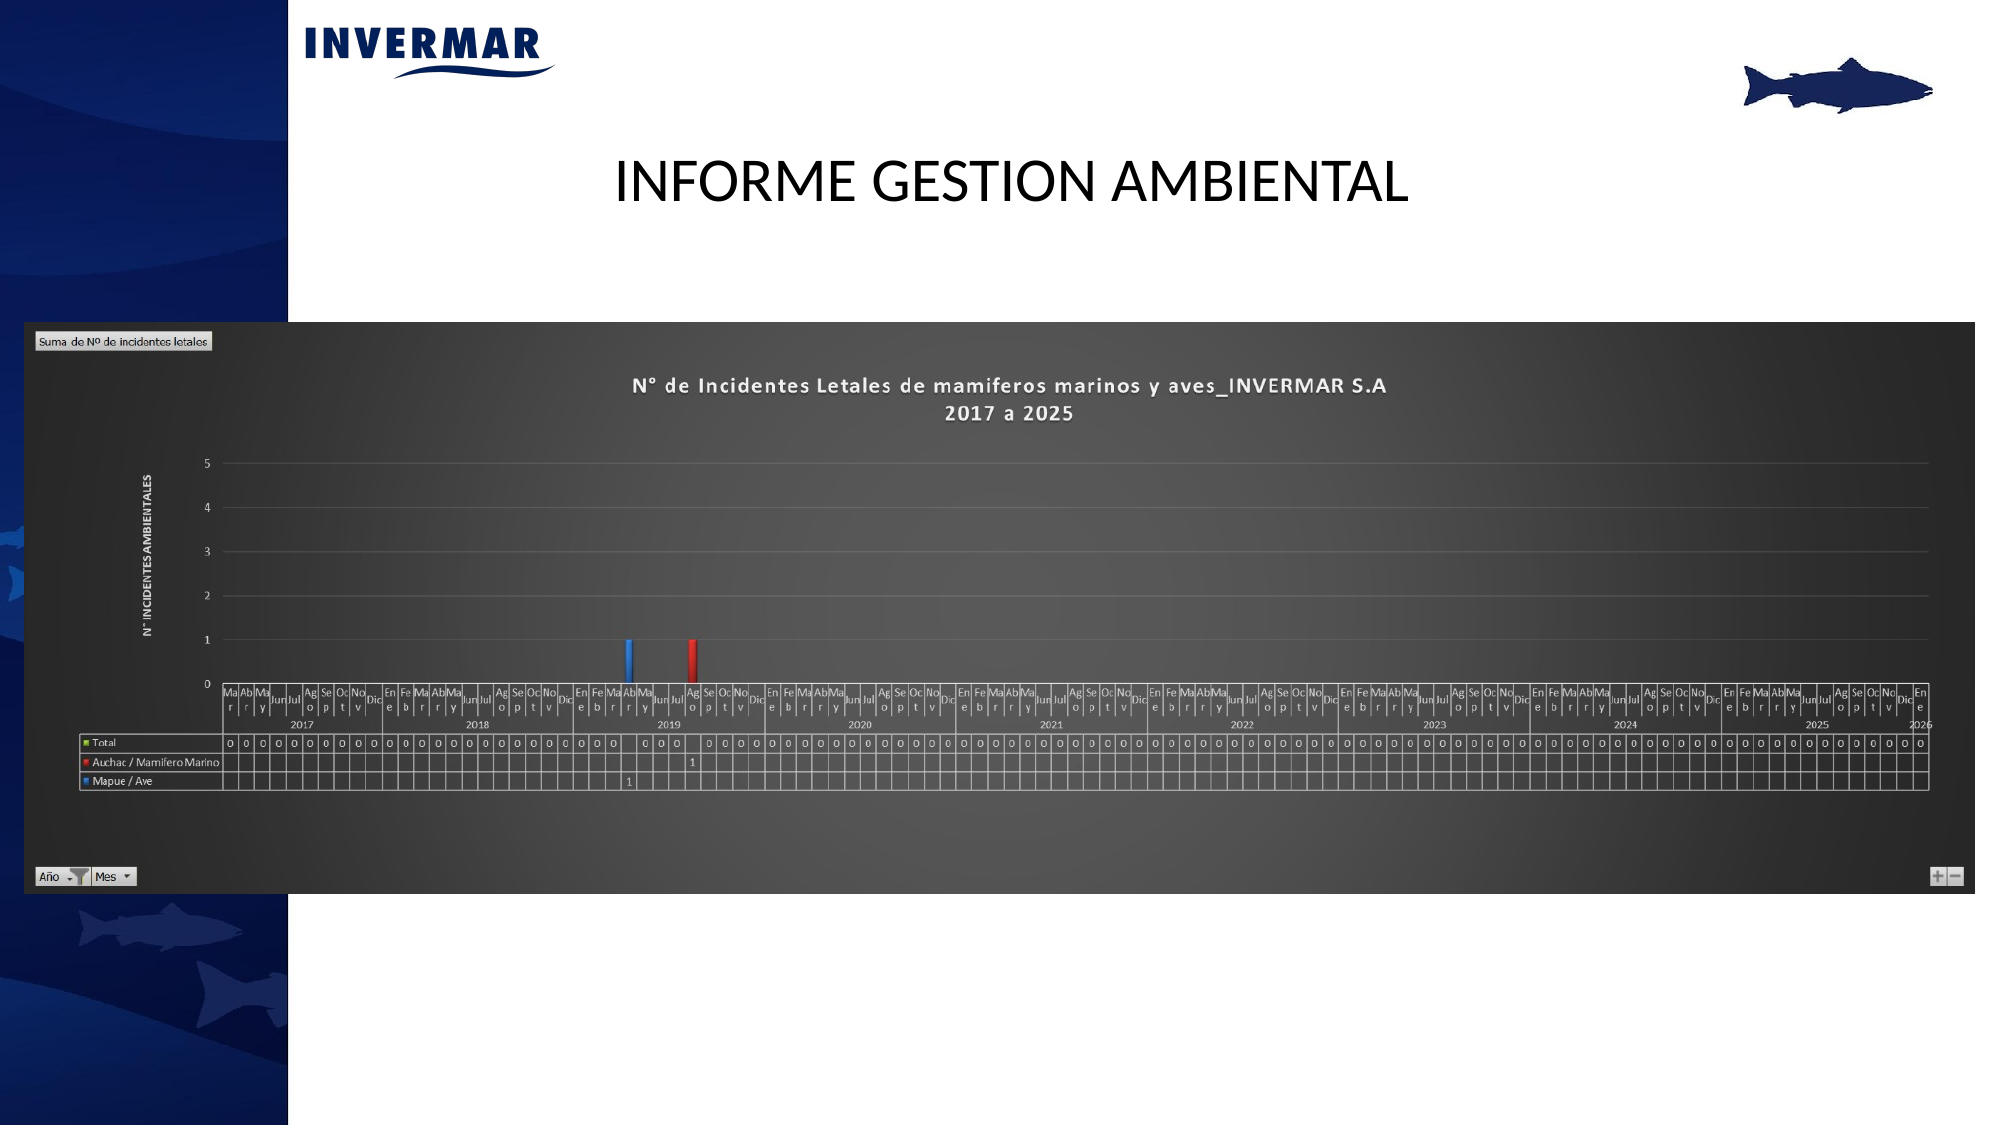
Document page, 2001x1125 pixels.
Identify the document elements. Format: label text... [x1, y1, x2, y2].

text_box INFORME GESTION AMBIENTAL [598, 131, 1622, 297]
picture [0, 0, 2001, 1125]
